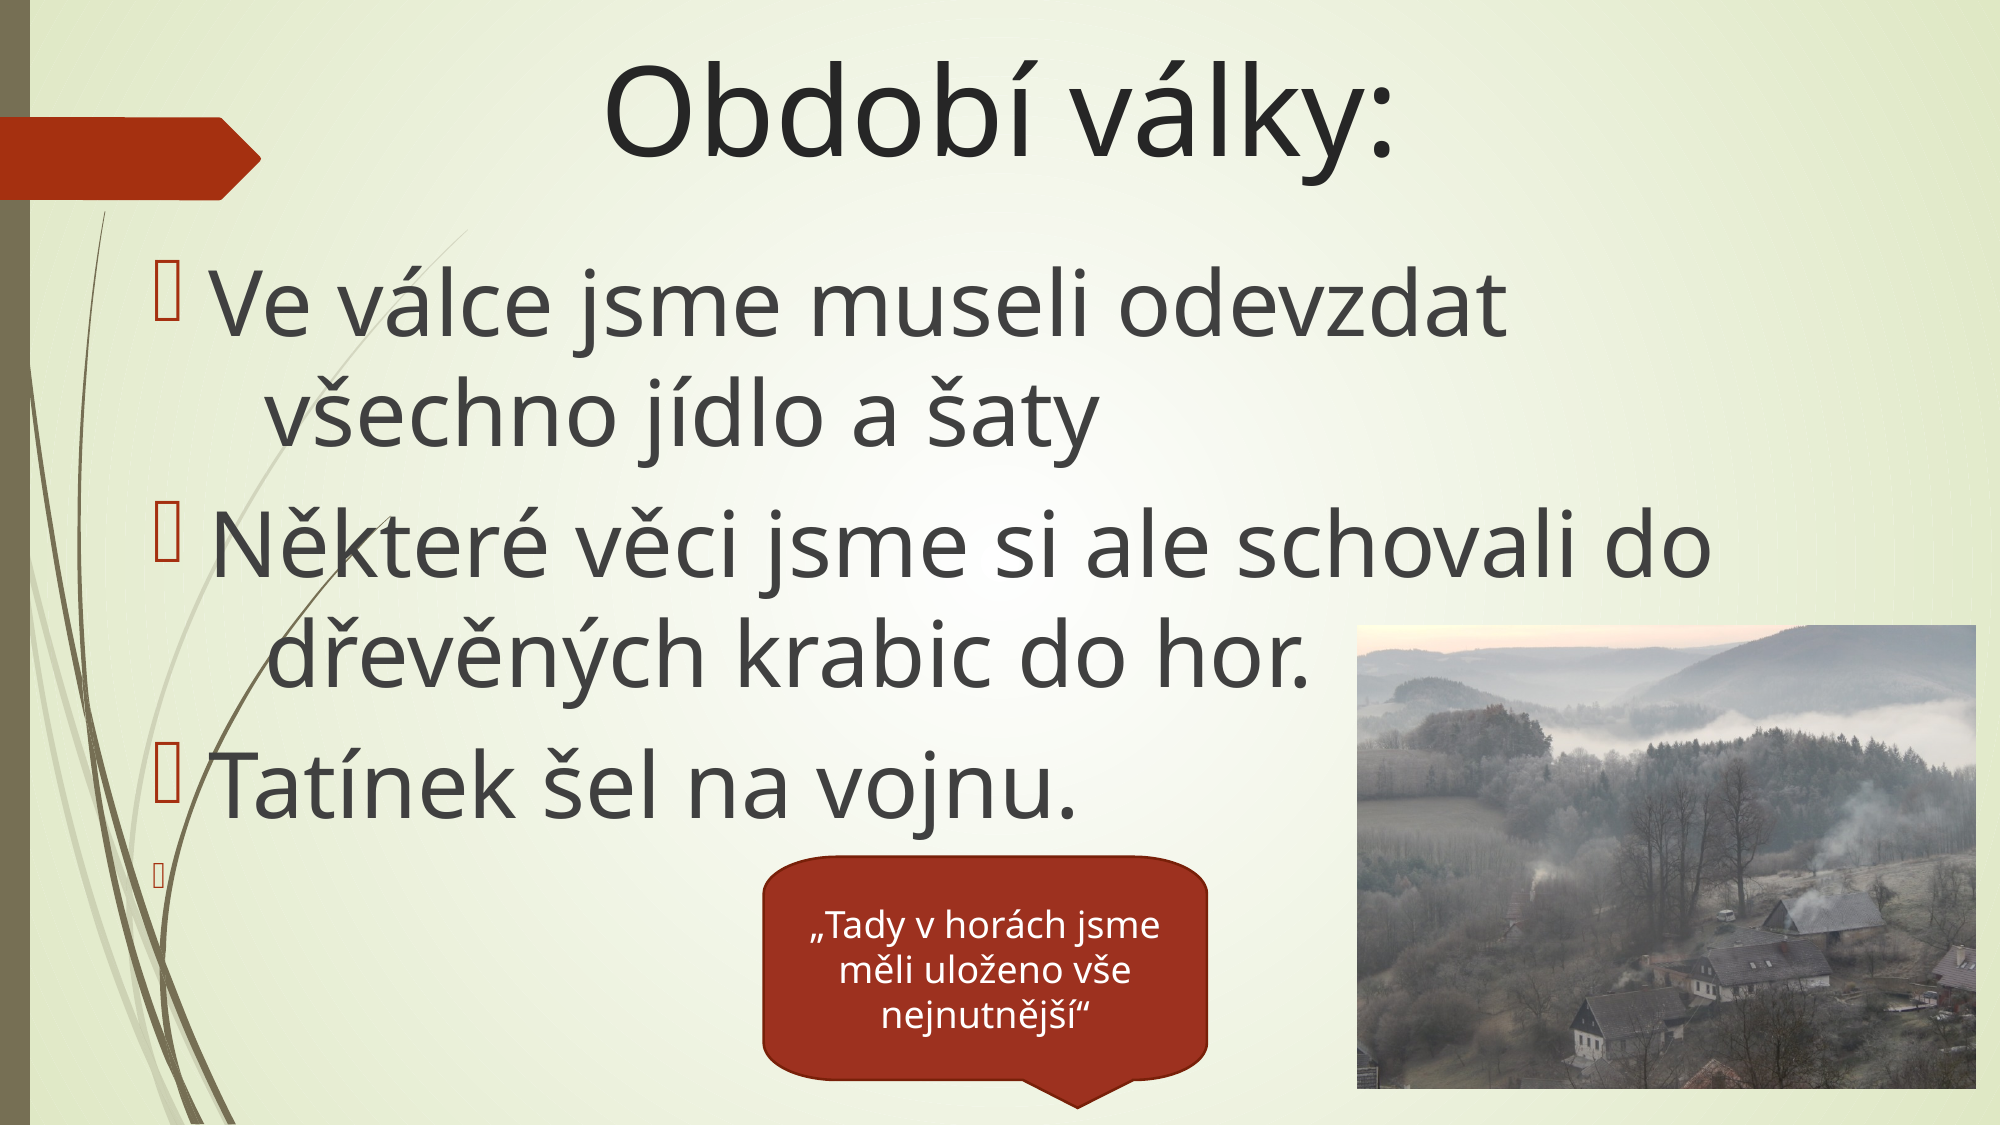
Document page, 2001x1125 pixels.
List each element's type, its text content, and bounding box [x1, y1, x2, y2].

picture [1357, 625, 1976, 1089]
list Ve válce jsme museli odevzdat všechno jídlo a šaty Některé věci jsme si ale schovali do dřevěných krabic do hor. Tatínek šel na vojnu. [137, 236, 1863, 1014]
title Období války: [137, 23, 1863, 220]
text_box „Tady v horách jsme měli uloženo vše nejnutnější“ [763, 856, 1207, 1108]
